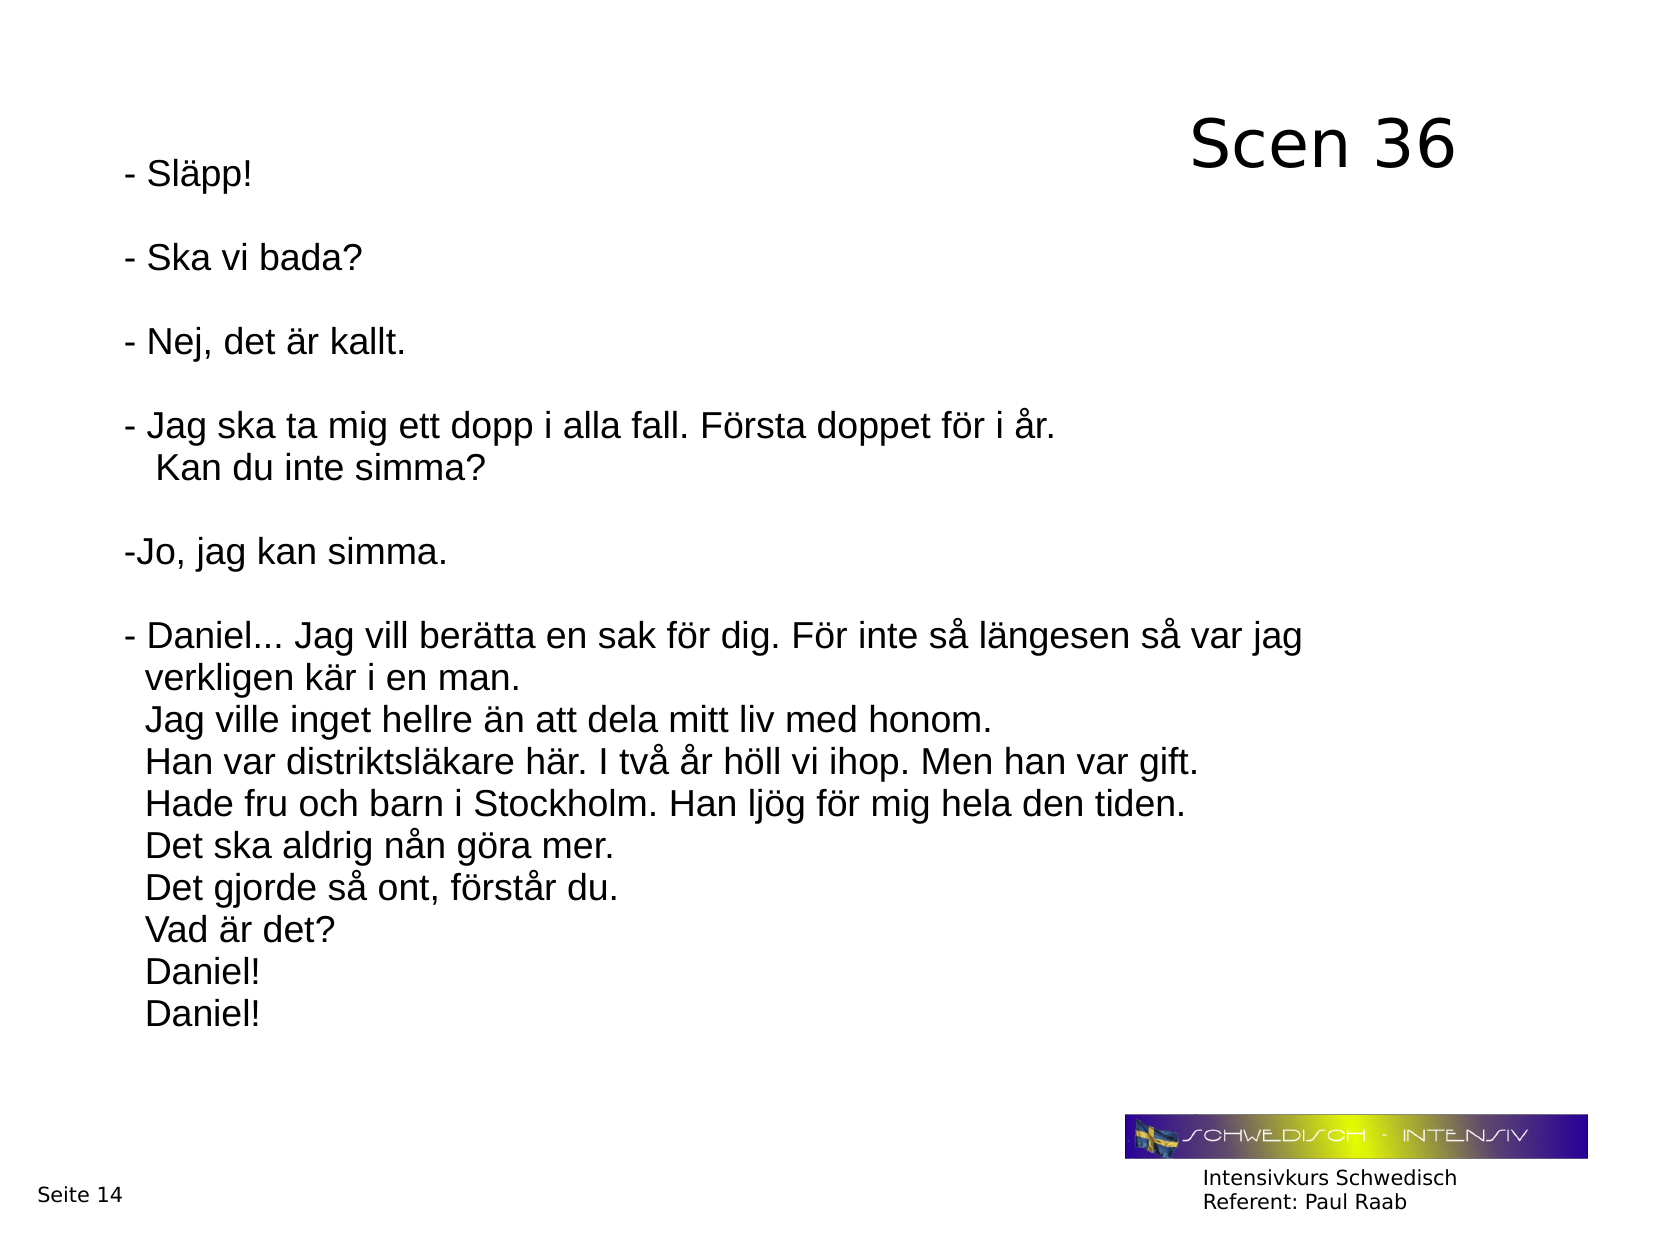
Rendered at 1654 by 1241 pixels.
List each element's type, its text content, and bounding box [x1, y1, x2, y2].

text_box Scen 36 [1153, 97, 1489, 191]
picture [1125, 1114, 1588, 1159]
text_box - Släpp! - Ska vi bada? - Nej, det är kallt. - Jag ska ta mig ett dopp i alla fall. Första doppet för i år. Kan du inte simma? -Jo, jag kan simma. - Daniel... Jag vill berätta en sak för dig. För inte så längesen så var jag verkligen kär i en man. Jag ville inget hellre än att dela mitt liv med honom. Han var distriktsläkare här. I två år höll vi ihop. Men han var gift. Hade fru och barn i Stockholm. Han ljög för mig hela den tiden. Det ska aldrig nån göra mer. Det gjorde så ont, förstår du. Vad är det? Daniel! Daniel! [109, 145, 1337, 1042]
